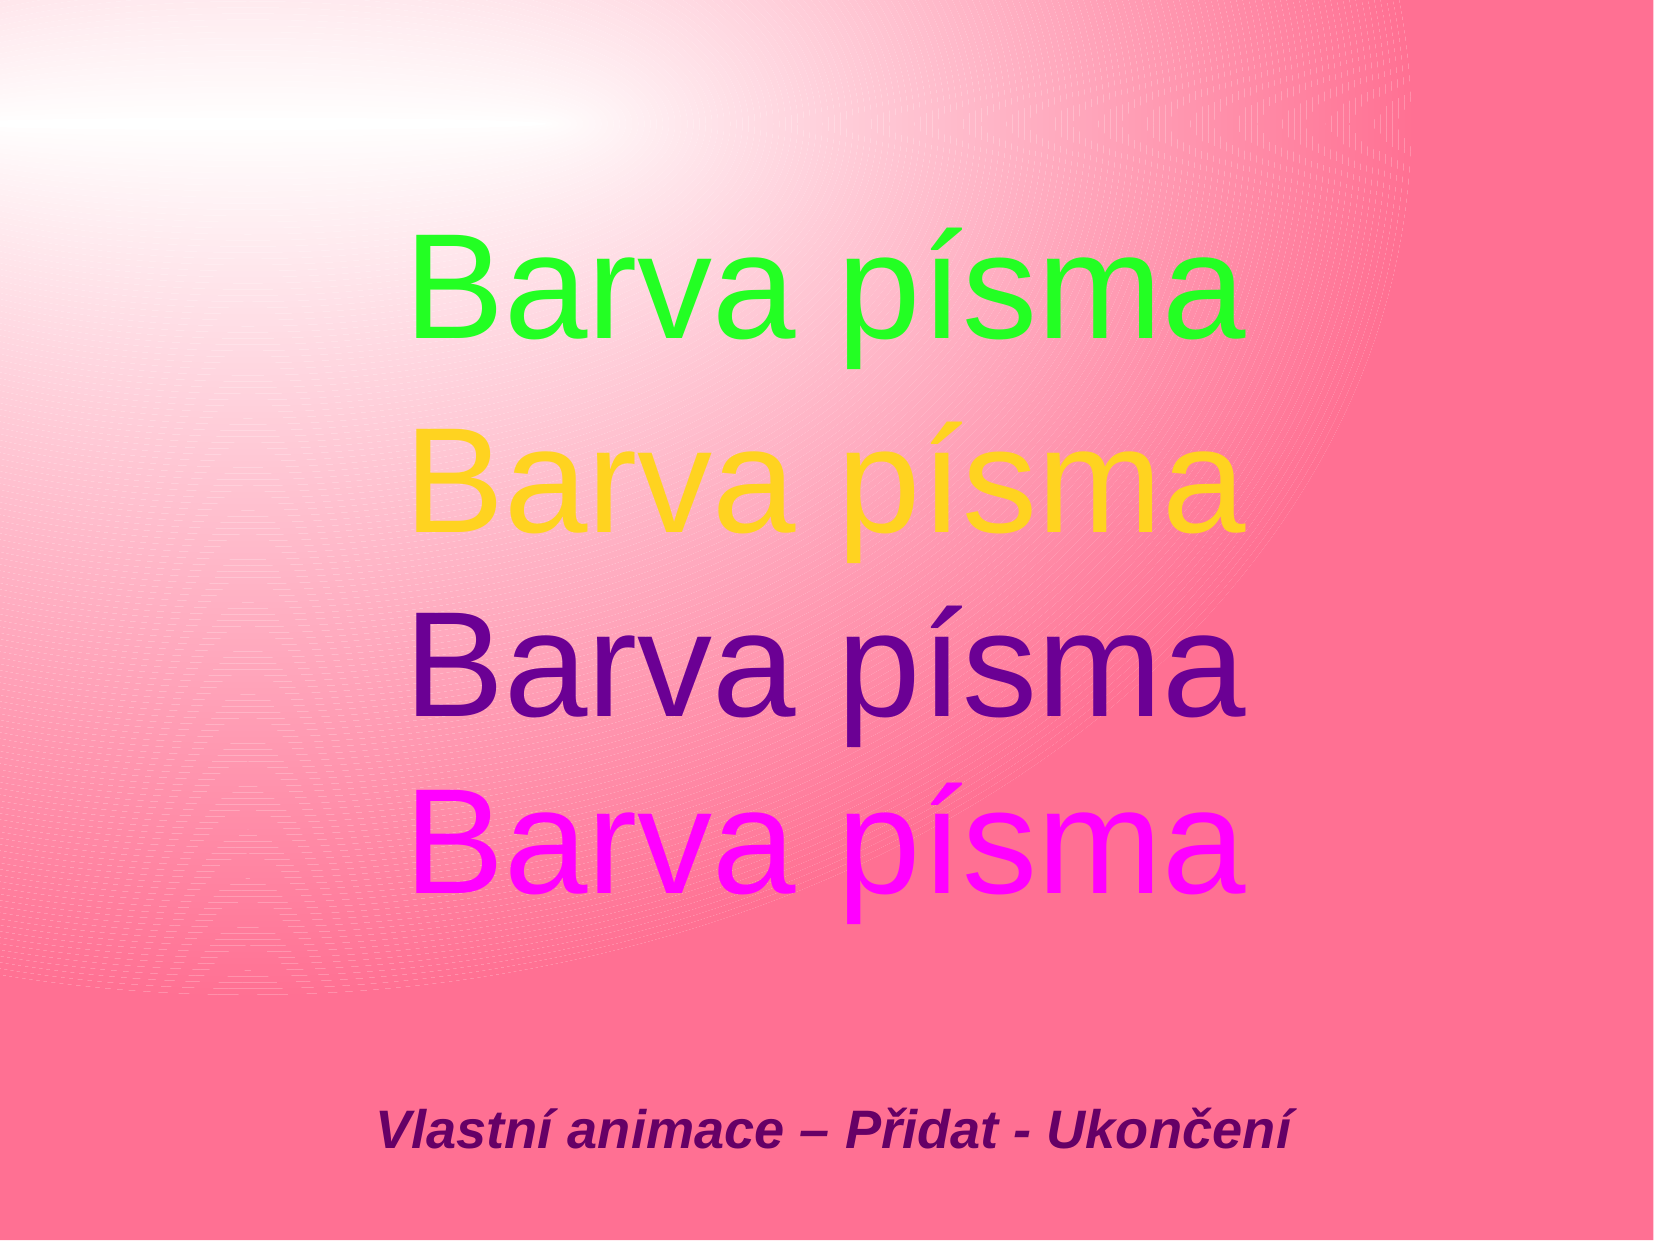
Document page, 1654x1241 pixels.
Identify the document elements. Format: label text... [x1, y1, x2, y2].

text_box Vlastní animace – Přidat - Ukončení [360, 1092, 1308, 1169]
text_box Barva písma [389, 572, 1262, 750]
text_box Barva písma [389, 389, 1262, 572]
text_box Barva písma [389, 194, 1262, 378]
text_box Barva písma [389, 750, 1262, 933]
